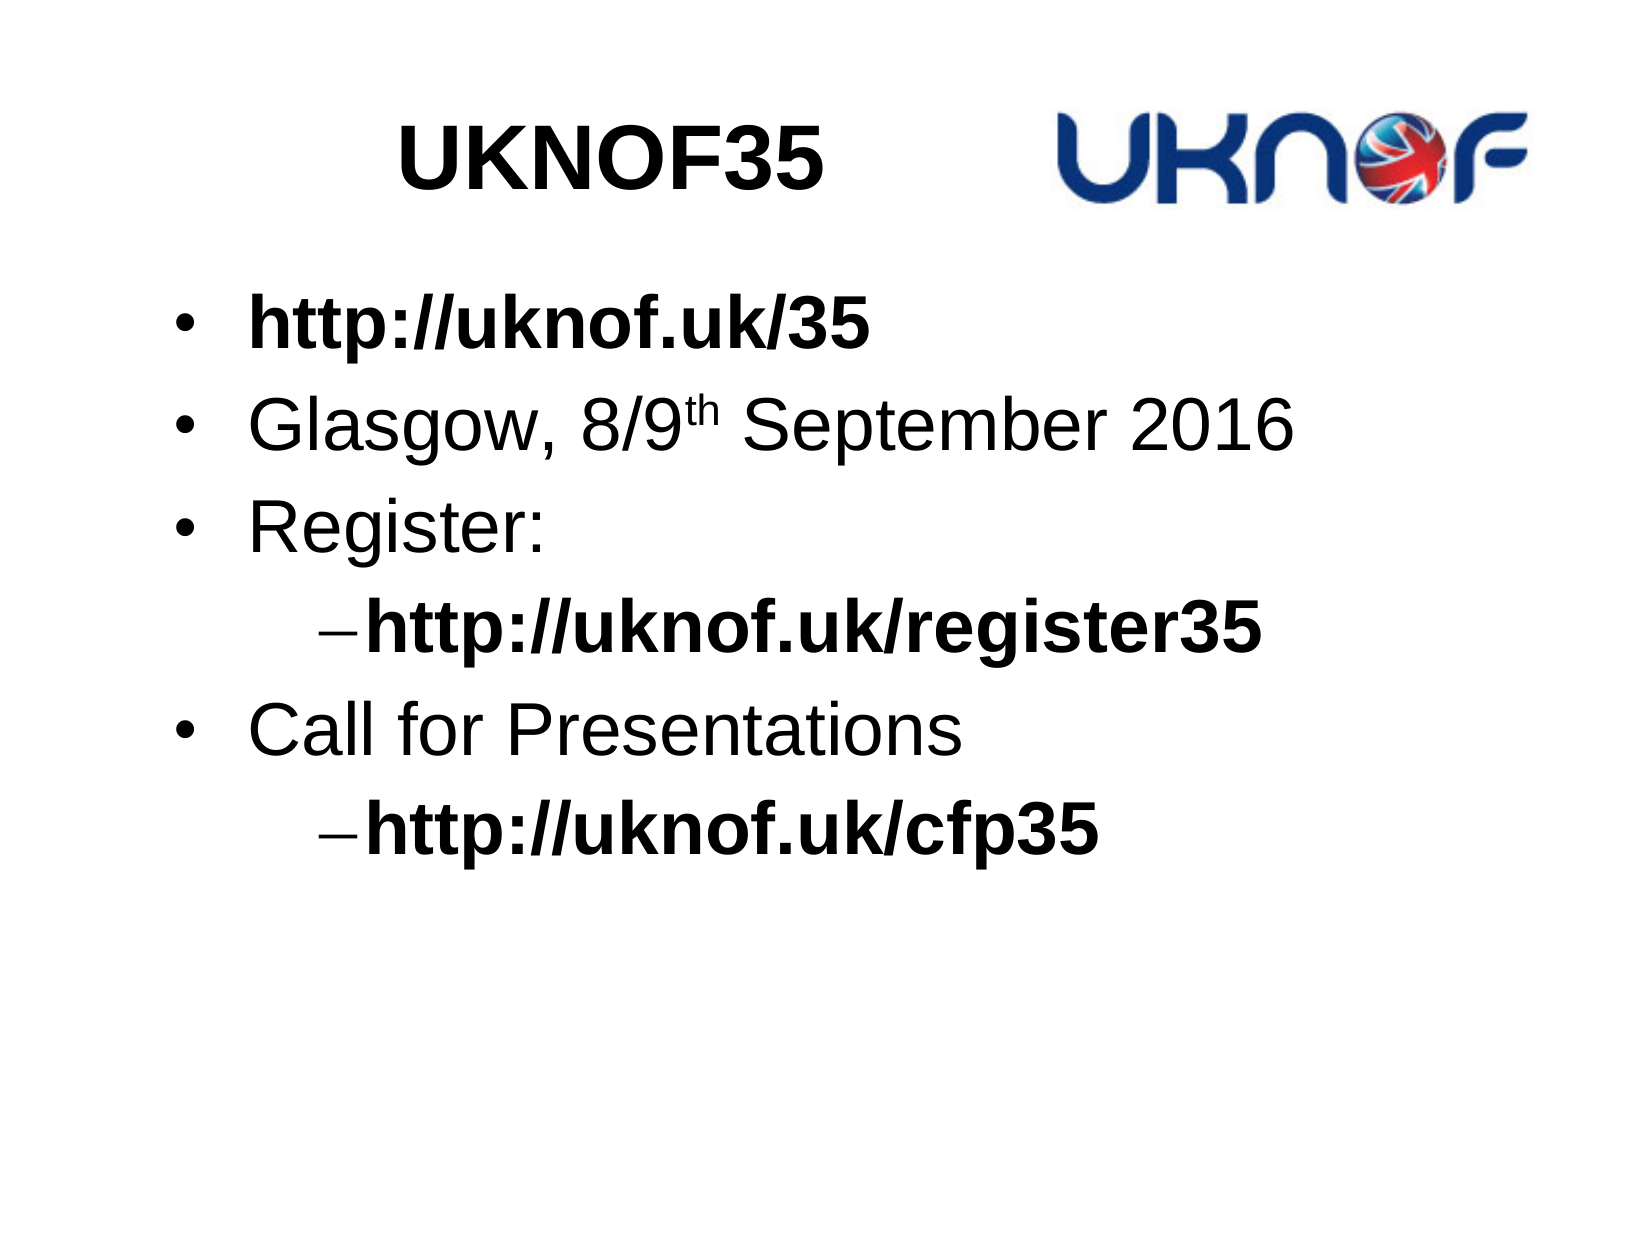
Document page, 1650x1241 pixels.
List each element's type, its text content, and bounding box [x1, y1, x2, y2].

title UKNOF35 [123, 55, 1100, 262]
picture [1100, 93, 1536, 225]
list http://uknof.uk/35 Glasgow, 8/9th September 2016 Register: http://uknof.uk/register35 Call for Presentations http://uknof.uk/cfp35 [112, 280, 1515, 1013]
